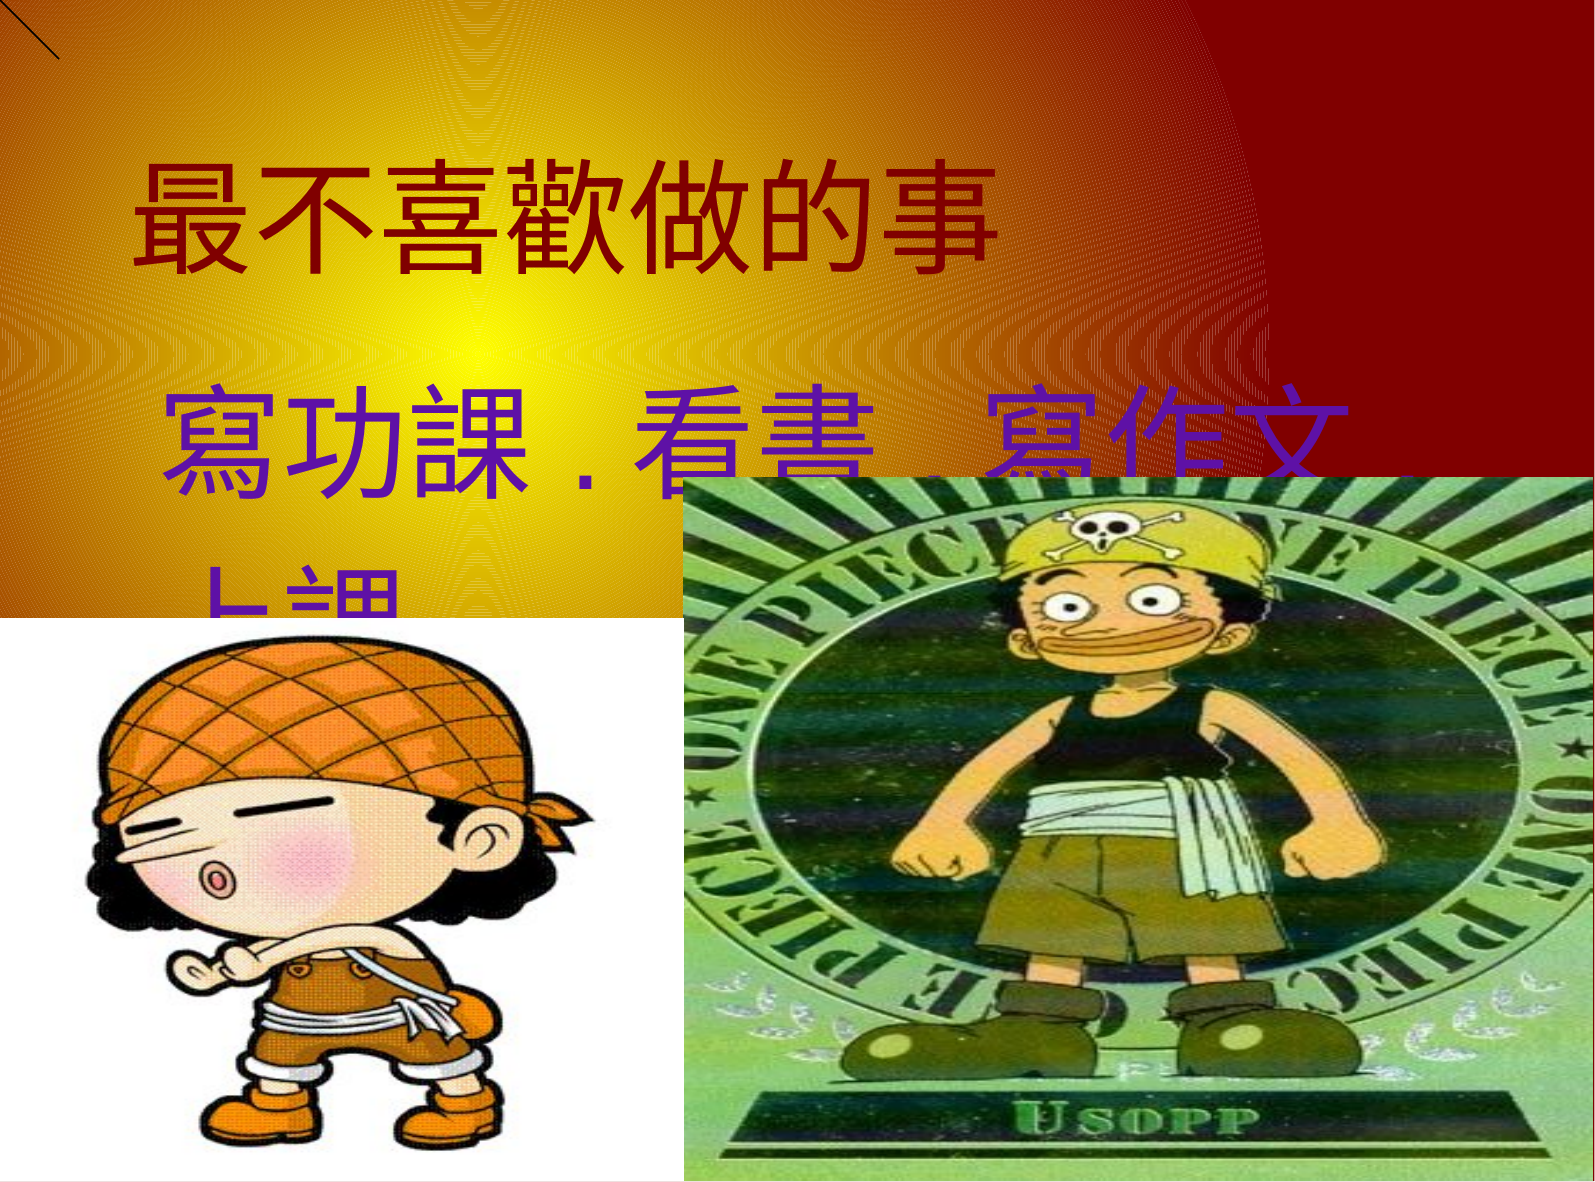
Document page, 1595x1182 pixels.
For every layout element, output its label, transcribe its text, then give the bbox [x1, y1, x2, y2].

picture [0, 477, 1593, 1182]
text_box 寫功課.看書.寫作文.上課 [142, 337, 1452, 618]
text_box 最不喜歡做的事 [113, 112, 1481, 286]
text_box [256, 286, 1396, 337]
